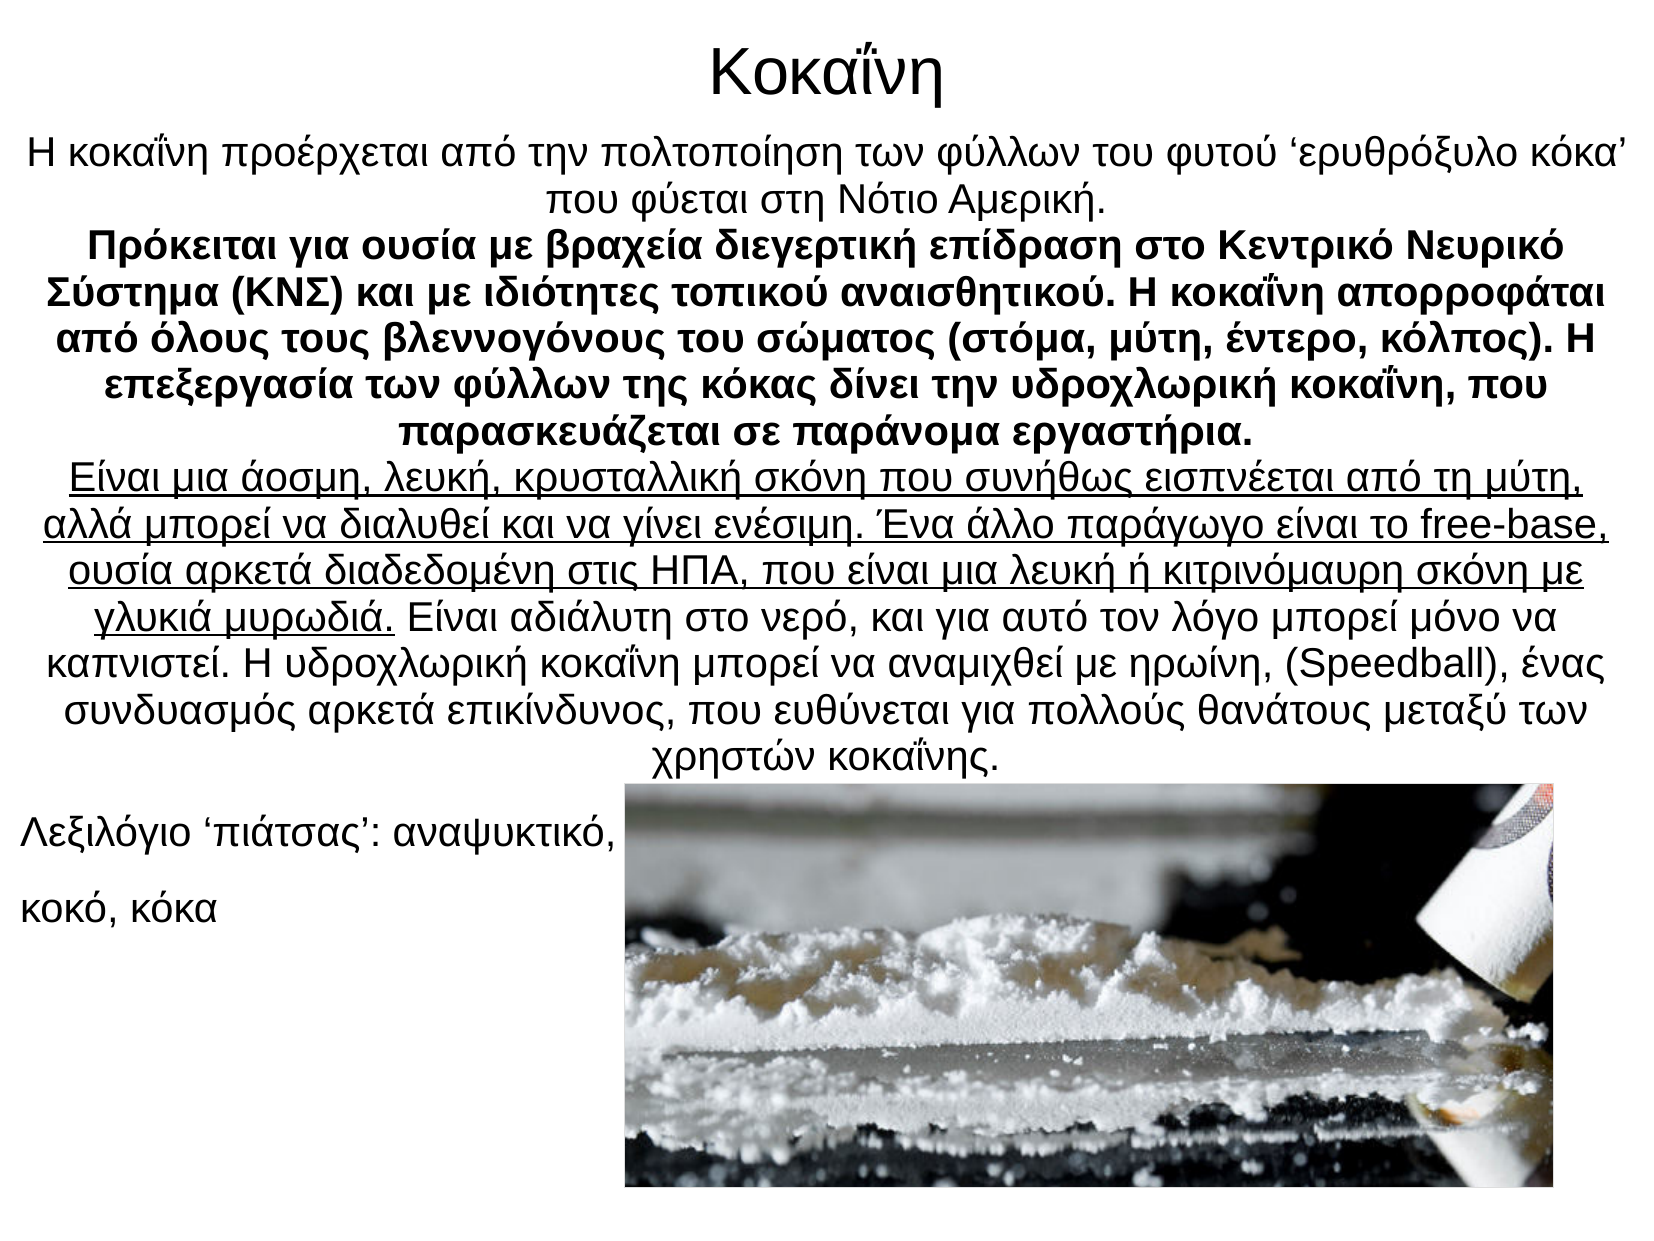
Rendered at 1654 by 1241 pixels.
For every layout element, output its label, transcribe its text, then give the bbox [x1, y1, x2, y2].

text_box [624, 783, 1554, 1188]
title Κοκαΐνη [82, 14, 1571, 128]
list Η κοκαΐνη προέρχεται από την πολτοποίηση των φύλλων του φυτού ‘ερυθρόξυλο κόκα’ που φύεται στη Νότιο Αμερική. Πρόκειται για ουσία με βραχεία διεγερτική επίδραση στο Κεντρικό Νευρικό Σύστημα (ΚΝΣ) και με ιδιότητες τοπικού αναισθητικού. Η κοκαΐνη απορροφάται από όλους τους βλεννογόνους του σώματος (στόμα, μύτη, έντερο, κόλπος). Η επεξεργασία των φύλλων της κόκας δίνει την υδροχλωρική κοκαΐνη, που παρασκευάζεται σε παράνομα εργαστήρια. Είναι μια άοσμη, λευκή, κρυσταλλική σκόνη που συνήθως εισπνέεται από τη μύτη, αλλά μπορεί να διαλυθεί και να γίνει ενέσιμη. Ένα άλλο παράγωγο είναι το free-base, ουσία αρκετά διαδεδομένη στις ΗΠΑ, που είναι μια λευκή ή κιτρινόμαυρη σκόνη με γλυκιά μυρωδιά. Είναι αδιάλυτη στο νερό, και για αυτό τον λόγο μπορεί μόνο να καπνιστεί. Η υδροχλωρική κοκαΐνη μπορεί να αναμιχθεί με ηρωίνη, (Speedball), ένας συνδυασμός αρκετά επικίνδυνος, που ευθύνεται για πολλούς θανάτους μεταξύ των χρηστών κοκαΐνης. Λεξιλόγιο ‘πιάτσας’: αναψυκτικό, κοκό, κόκα [20, 128, 1632, 1213]
